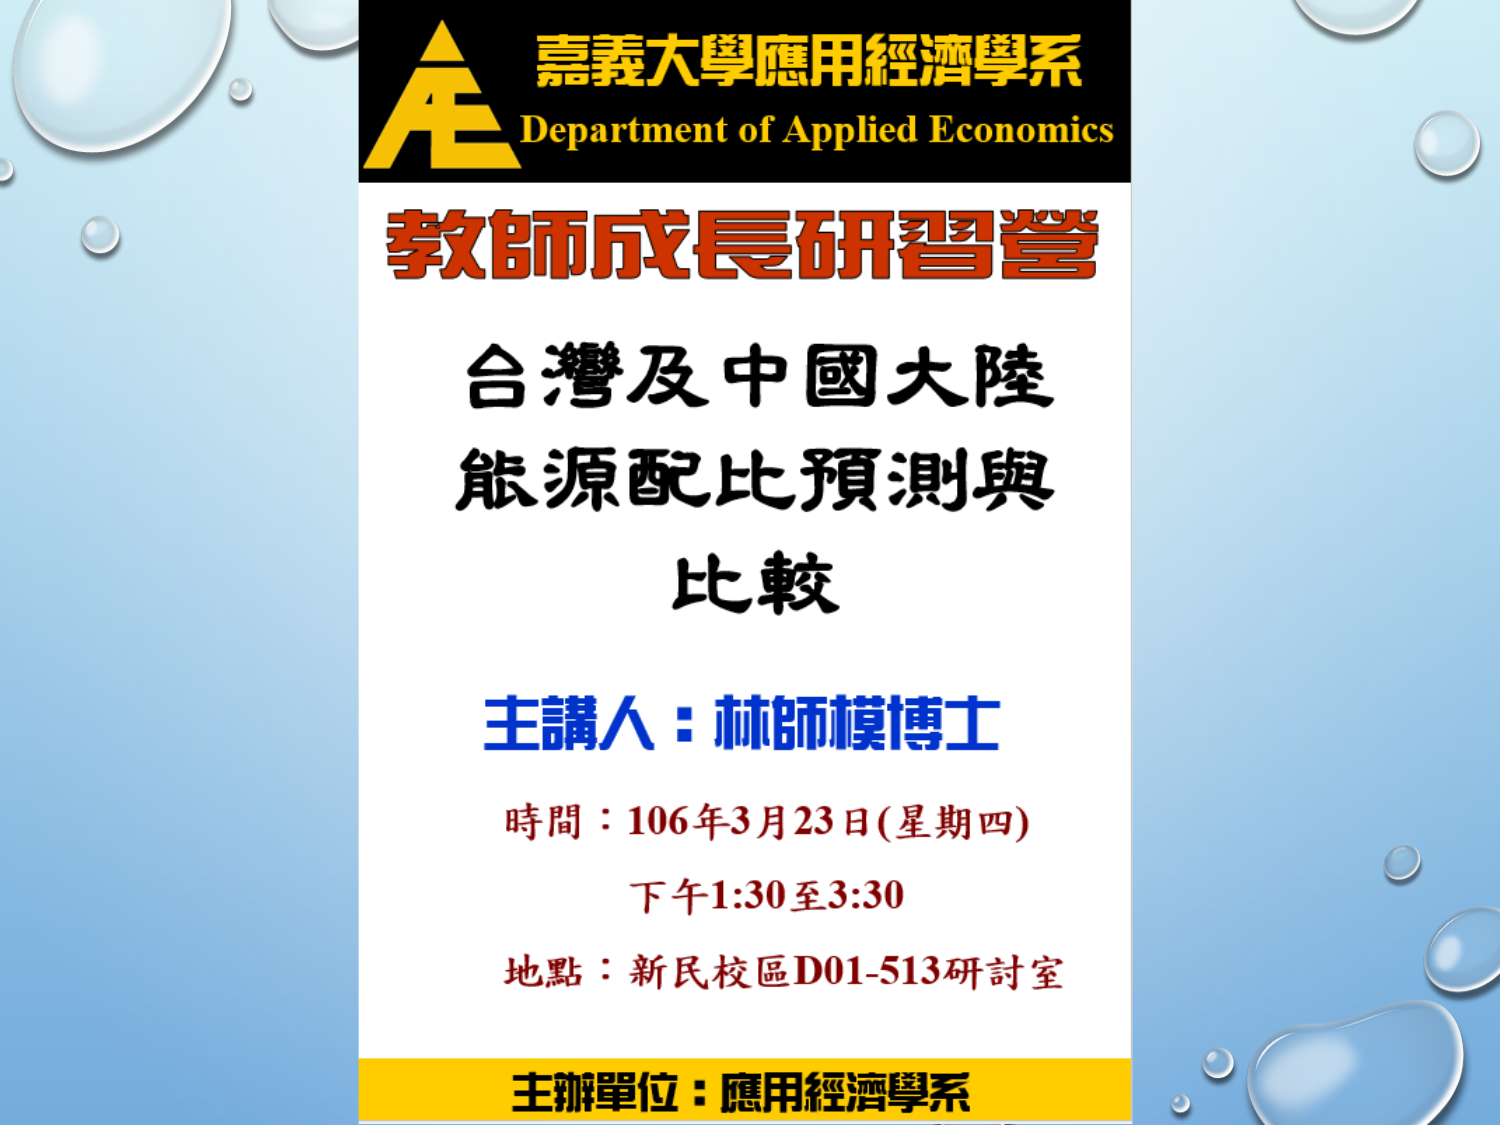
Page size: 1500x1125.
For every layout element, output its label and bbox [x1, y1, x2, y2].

picture [358, 0, 1133, 1124]
